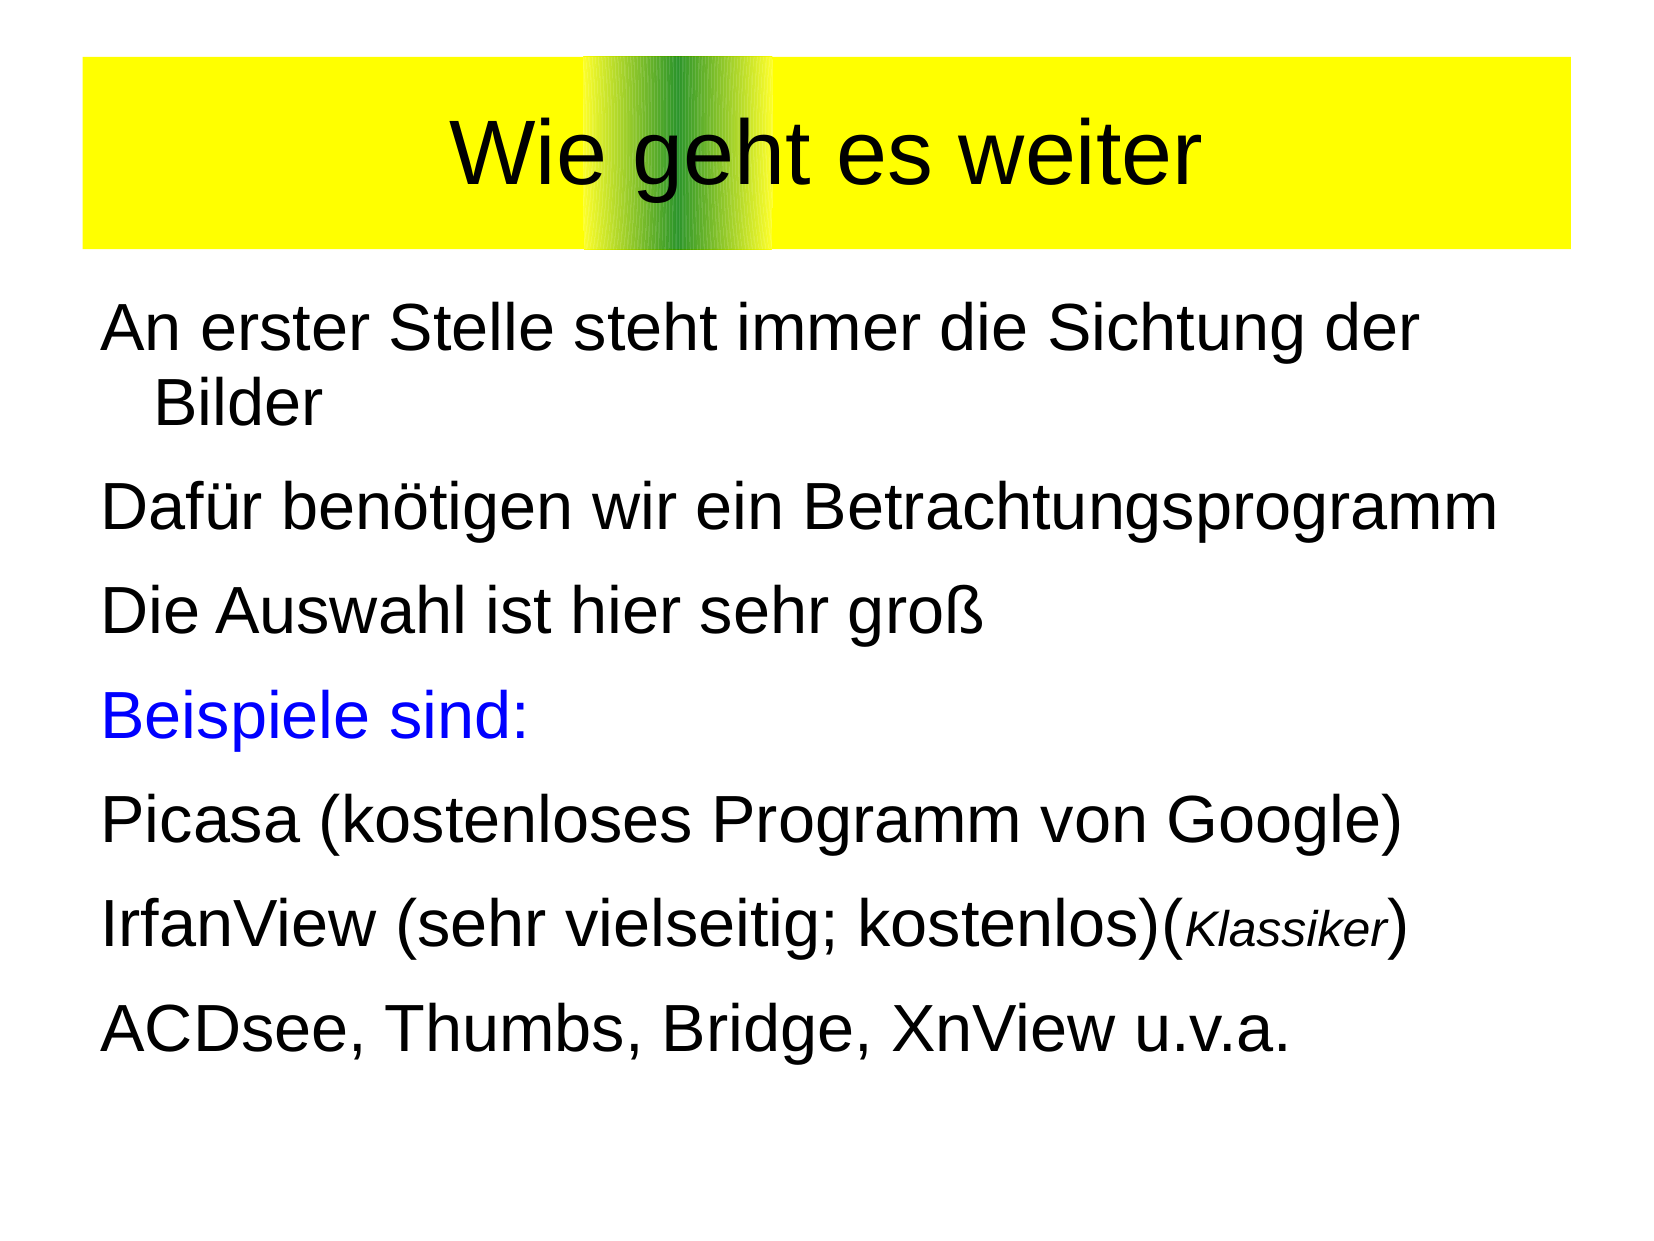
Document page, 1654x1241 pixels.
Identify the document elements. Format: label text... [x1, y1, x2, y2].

title Wie geht es weiter [82, 56, 1571, 250]
list An erster Stelle steht immer die Sichtung der Bilder Dafür benötigen wir ein Betrachtungsprogramm Die Auswahl ist hier sehr groß Beispiele sind: Picasa (kostenloses Programm von Google) IrfanView (sehr vielseitig; kostenlos)(Klassiker) ACDsee, Thumbs, Bridge, XnView u.v.a. [82, 290, 1571, 1094]
